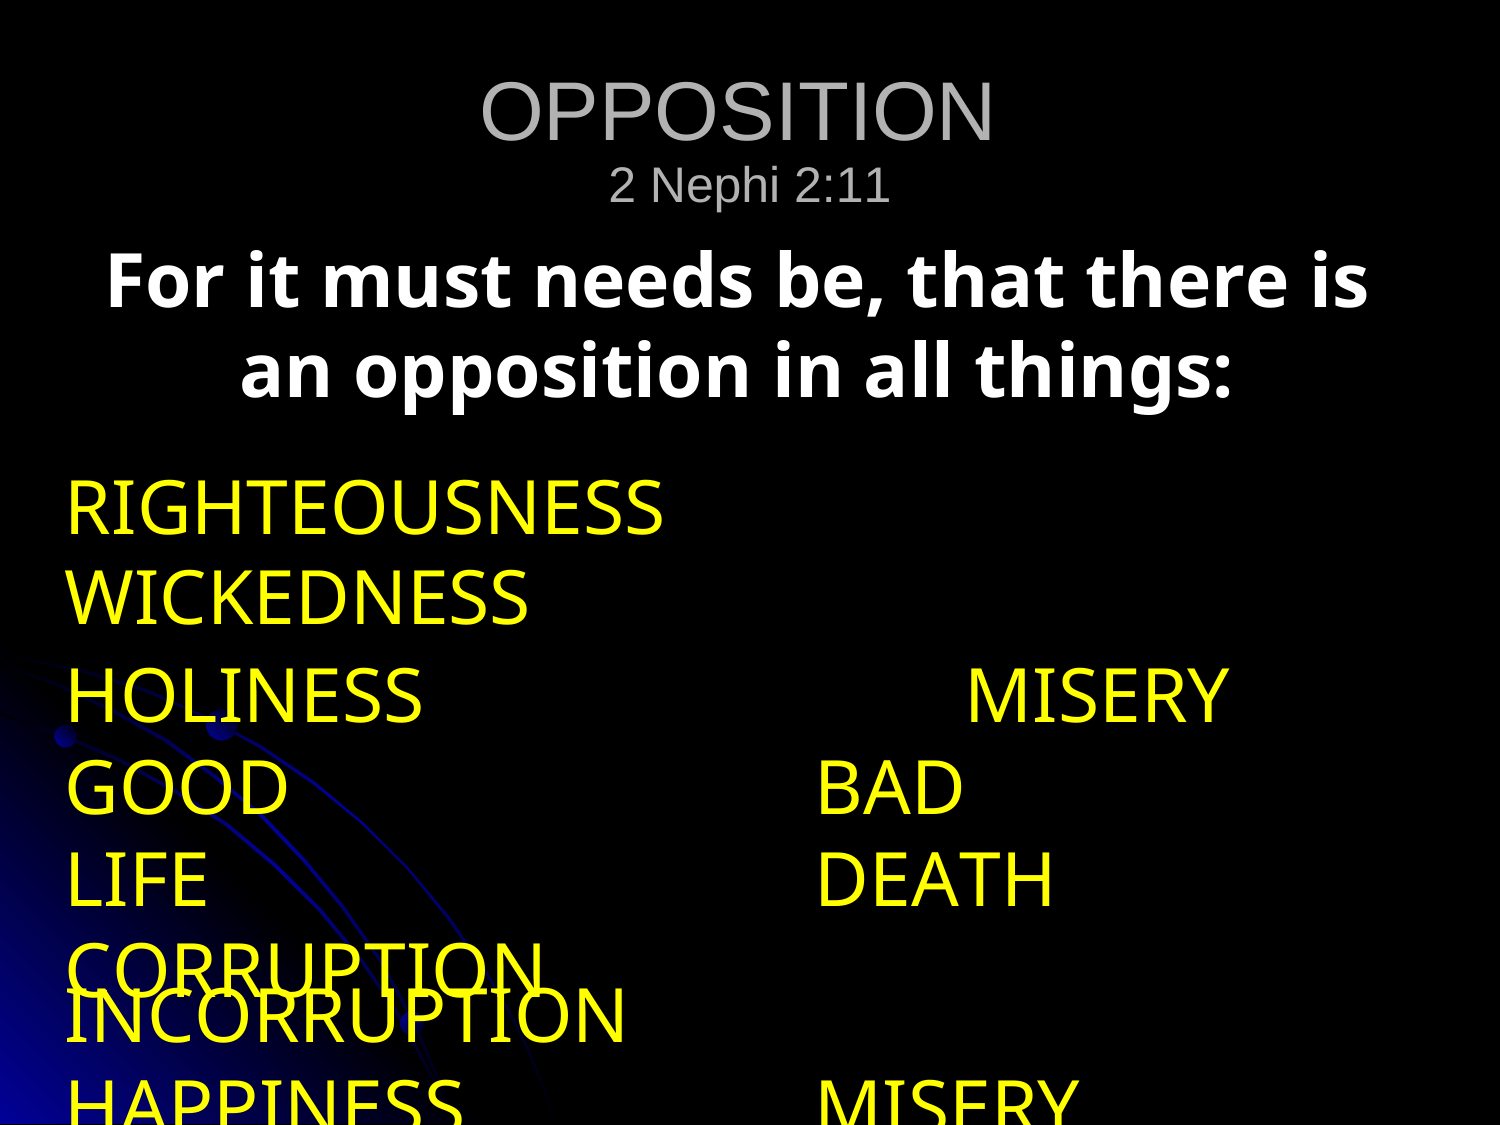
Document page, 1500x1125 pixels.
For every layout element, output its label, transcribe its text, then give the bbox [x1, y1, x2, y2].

title OPPOSITION 2 Nephi 2:11 [75, 45, 1426, 224]
text_box For it must needs be, that there is an opposition in all things: RIGHTEOUSNESS WICKEDNESS HOLINESS MISERY GOOD BAD LIFE DEATH CORRUPTION INCORRUPTION HAPPINESS MISERY SENSE INSENSIBILITY [49, 224, 1426, 1125]
